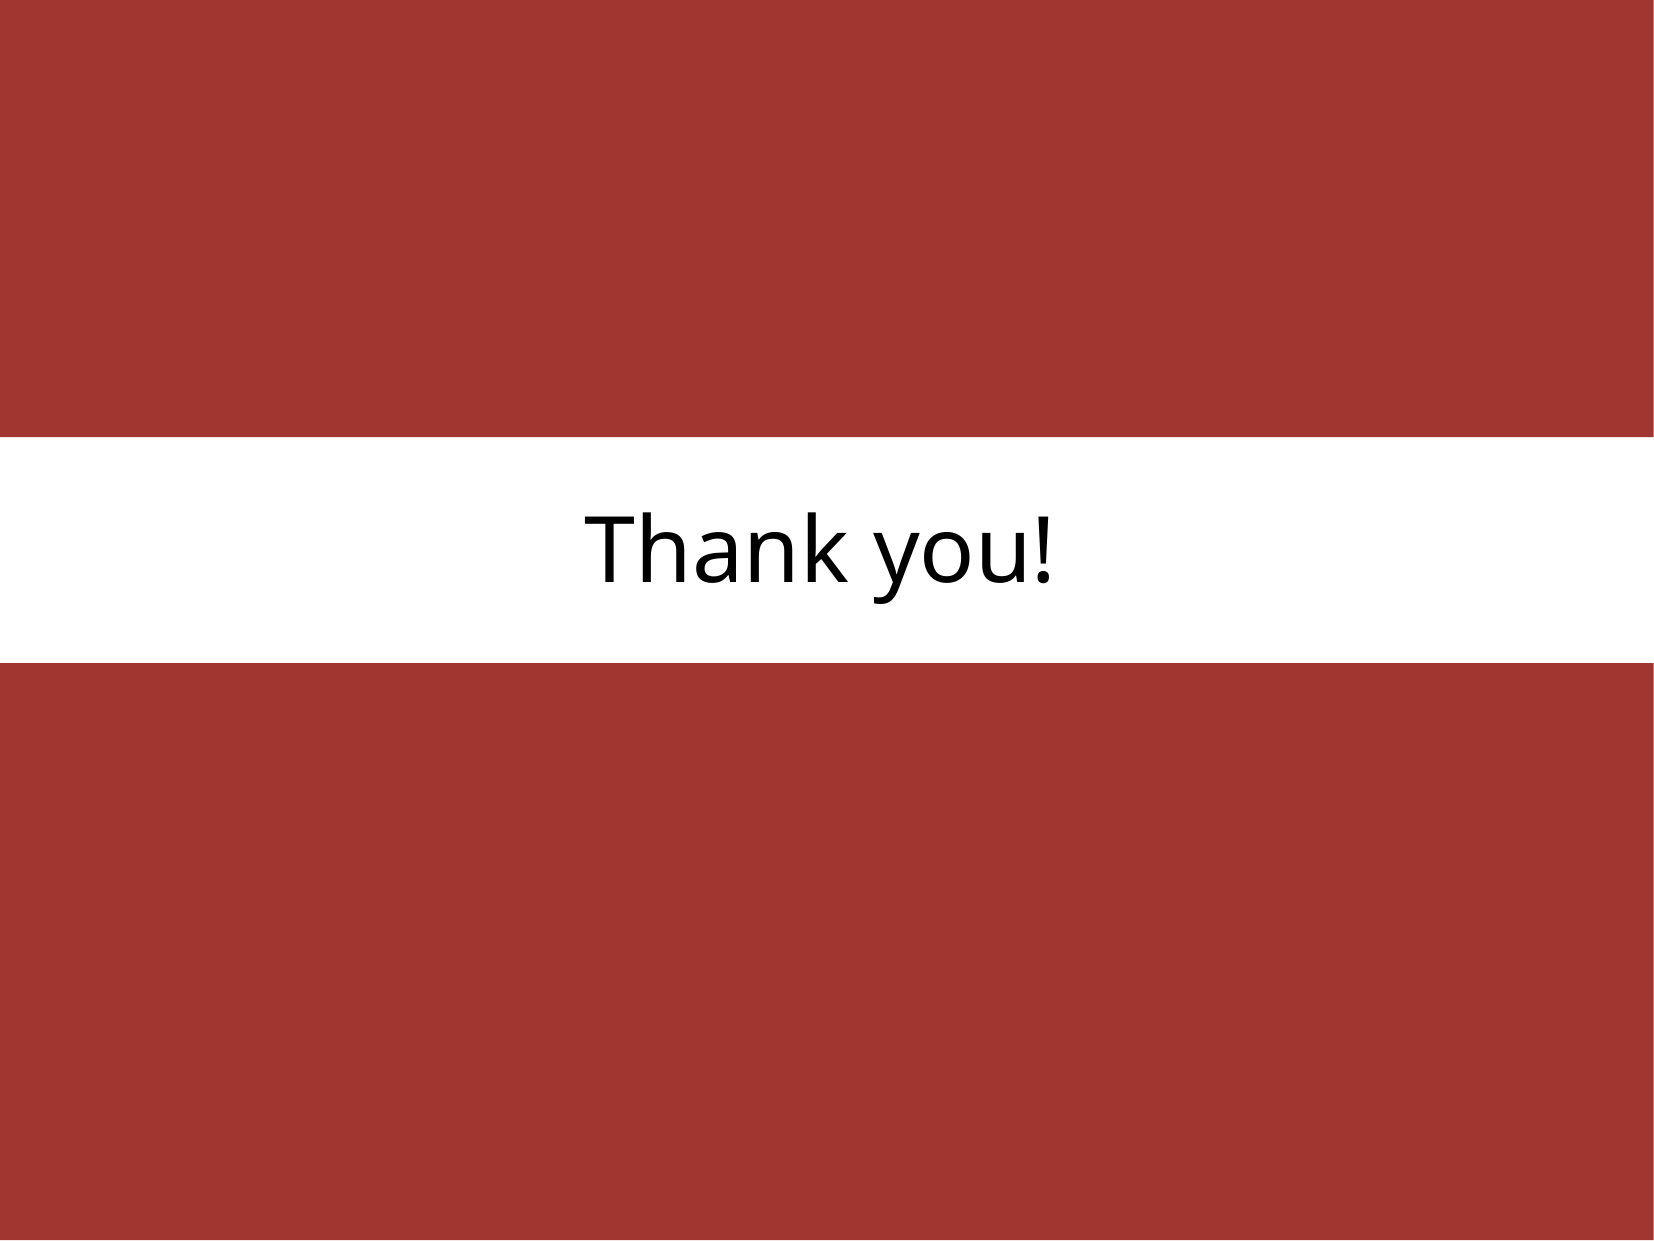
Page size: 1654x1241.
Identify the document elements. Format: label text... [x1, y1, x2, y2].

title Thank you! [76, 442, 1565, 650]
